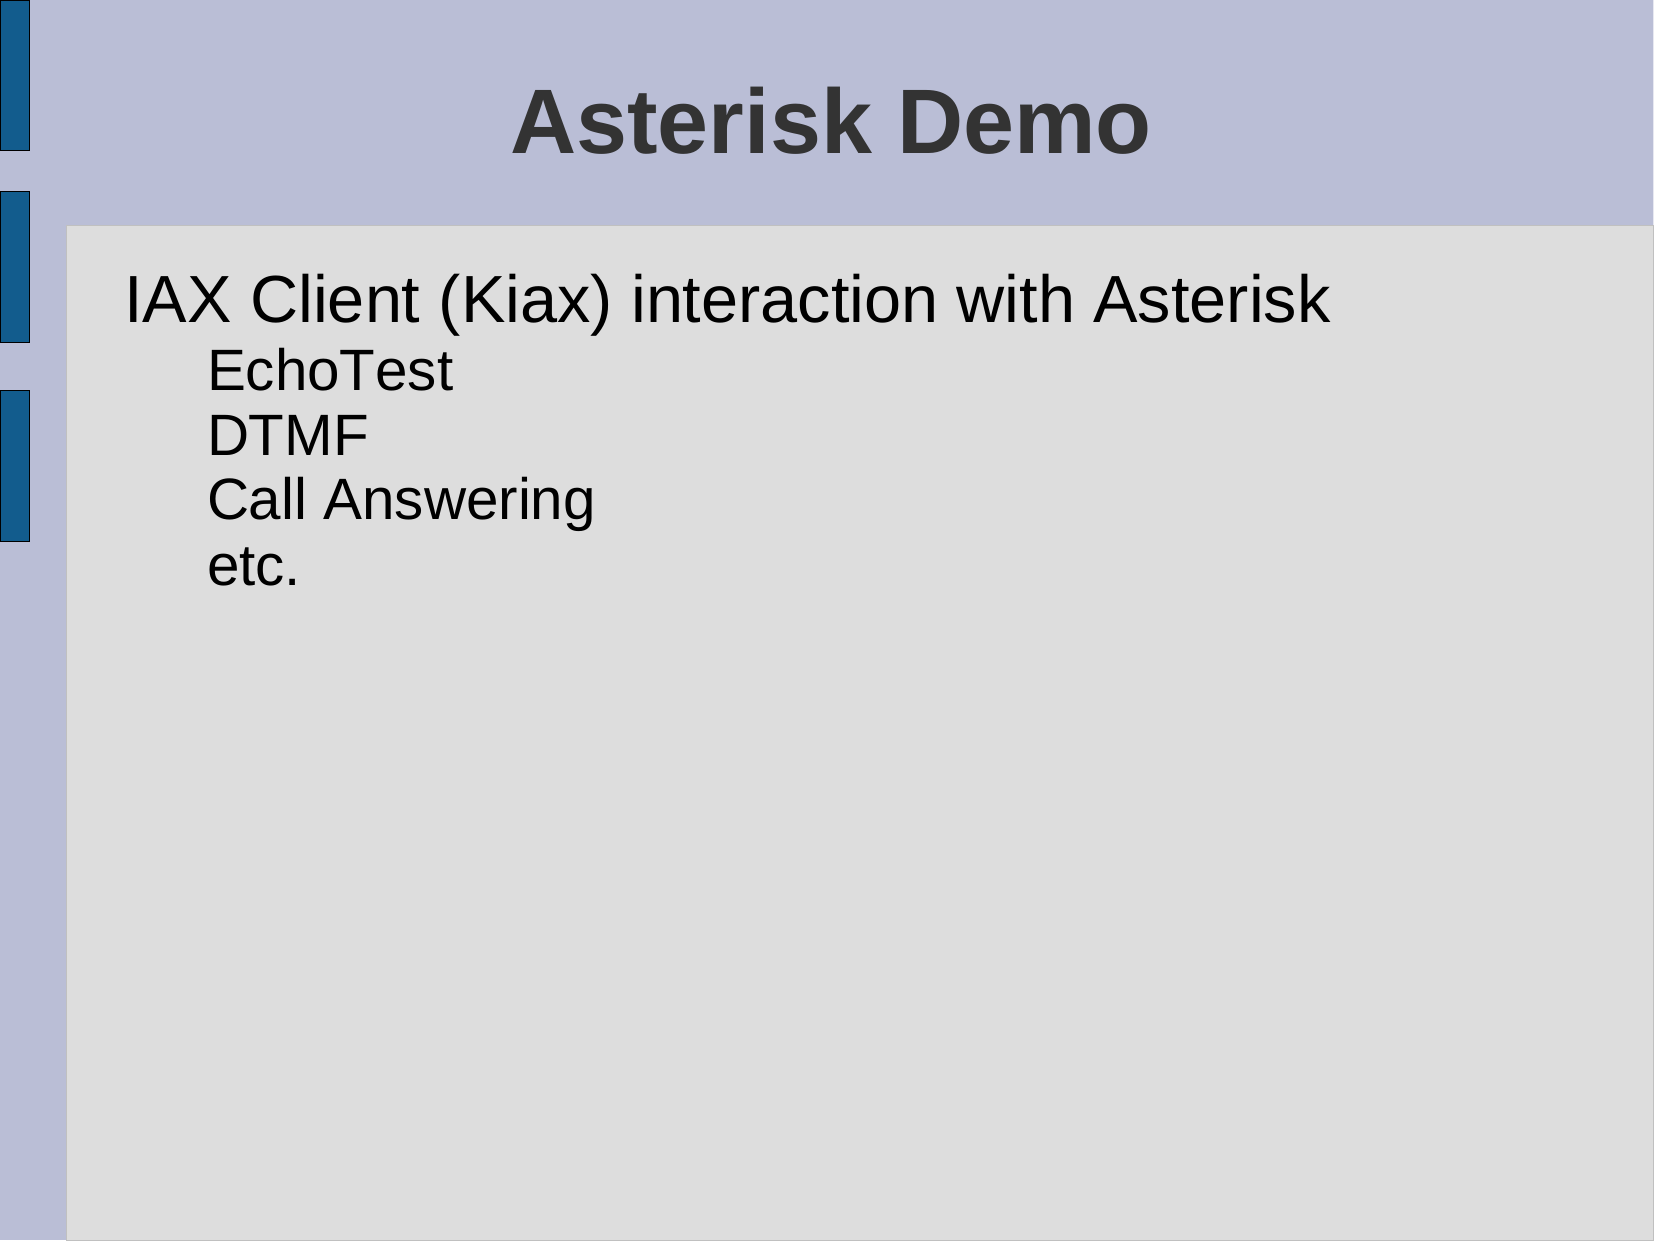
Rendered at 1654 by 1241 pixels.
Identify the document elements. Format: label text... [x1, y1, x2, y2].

list IAX Client (Kiax) interaction with Asterisk EchoTest DTMF Call Answering etc. [112, 262, 1613, 1163]
title Asterisk Demo [125, 17, 1538, 226]
